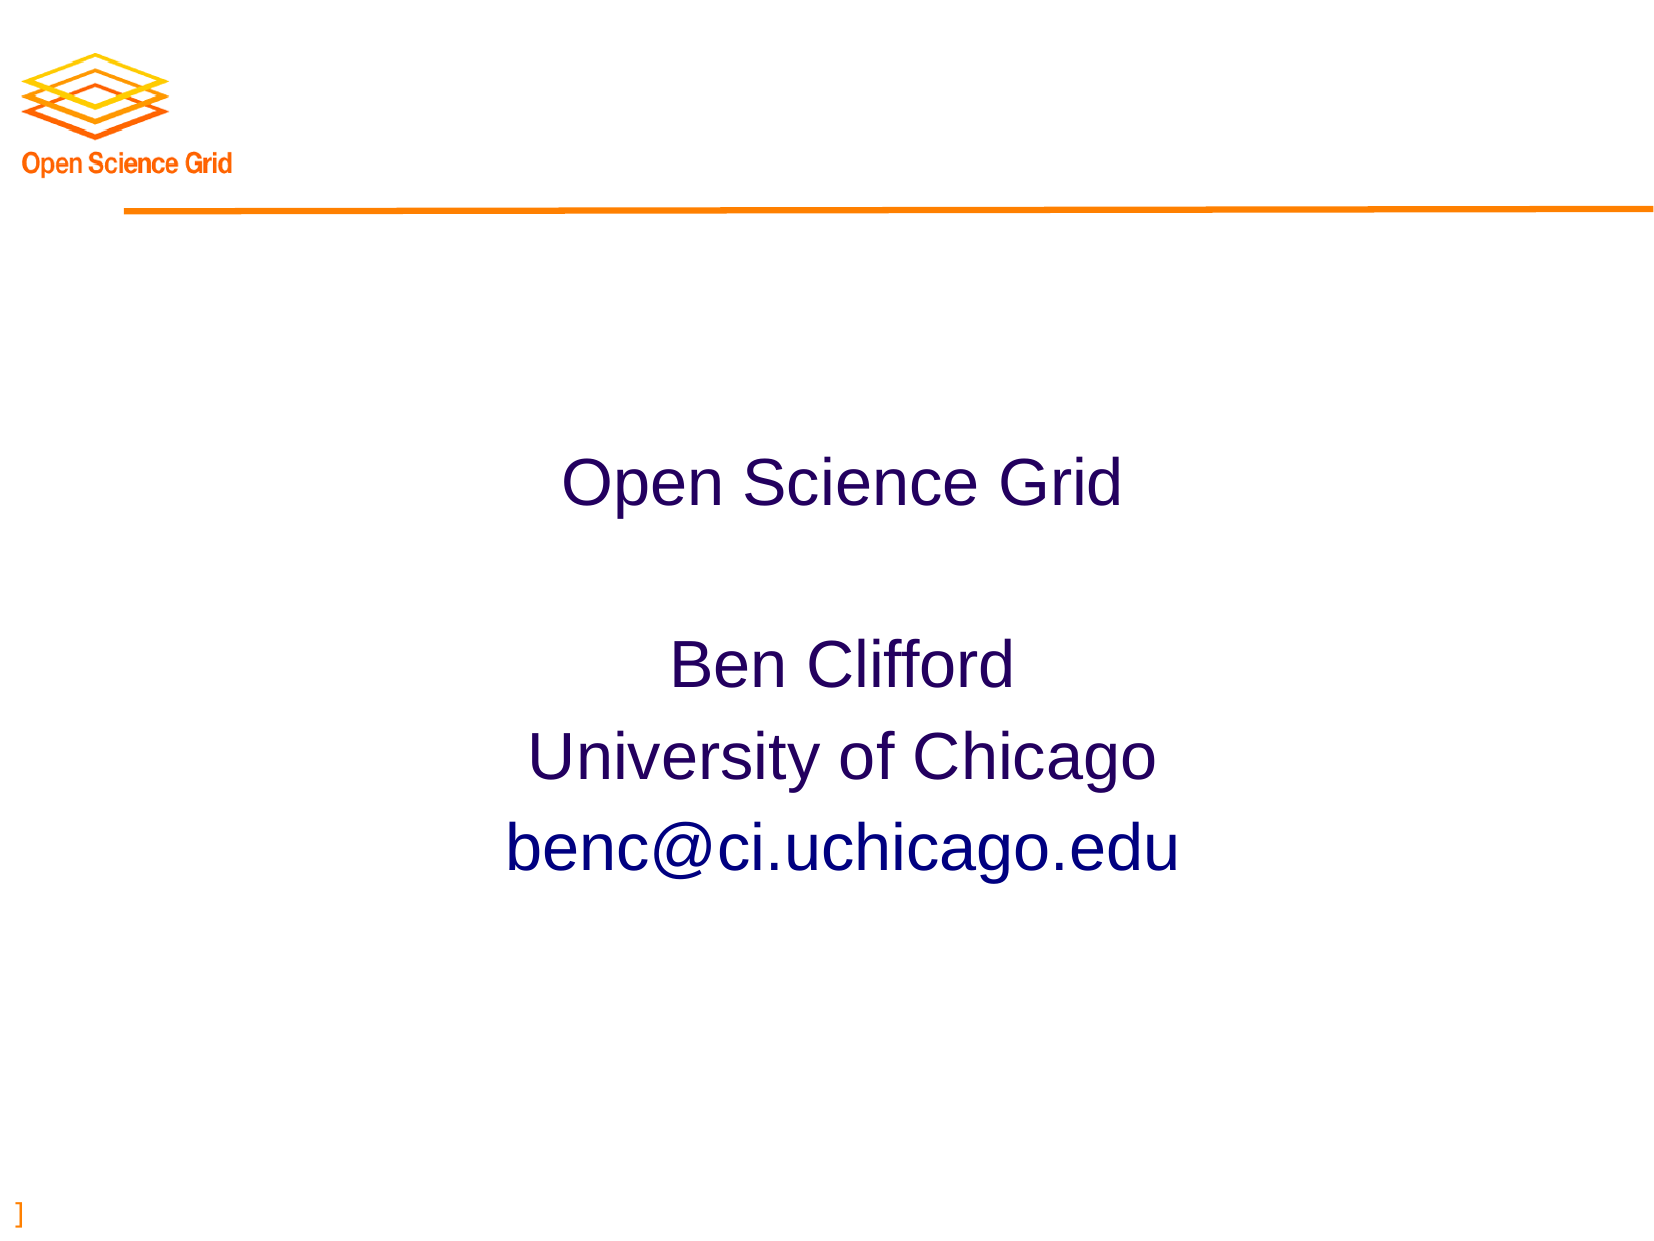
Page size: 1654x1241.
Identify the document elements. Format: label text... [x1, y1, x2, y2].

picture [0, 29, 253, 198]
subtitle Open Science Grid Ben Clifford University of Chicago benc@ci.uchicago.edu [140, 248, 1546, 1082]
